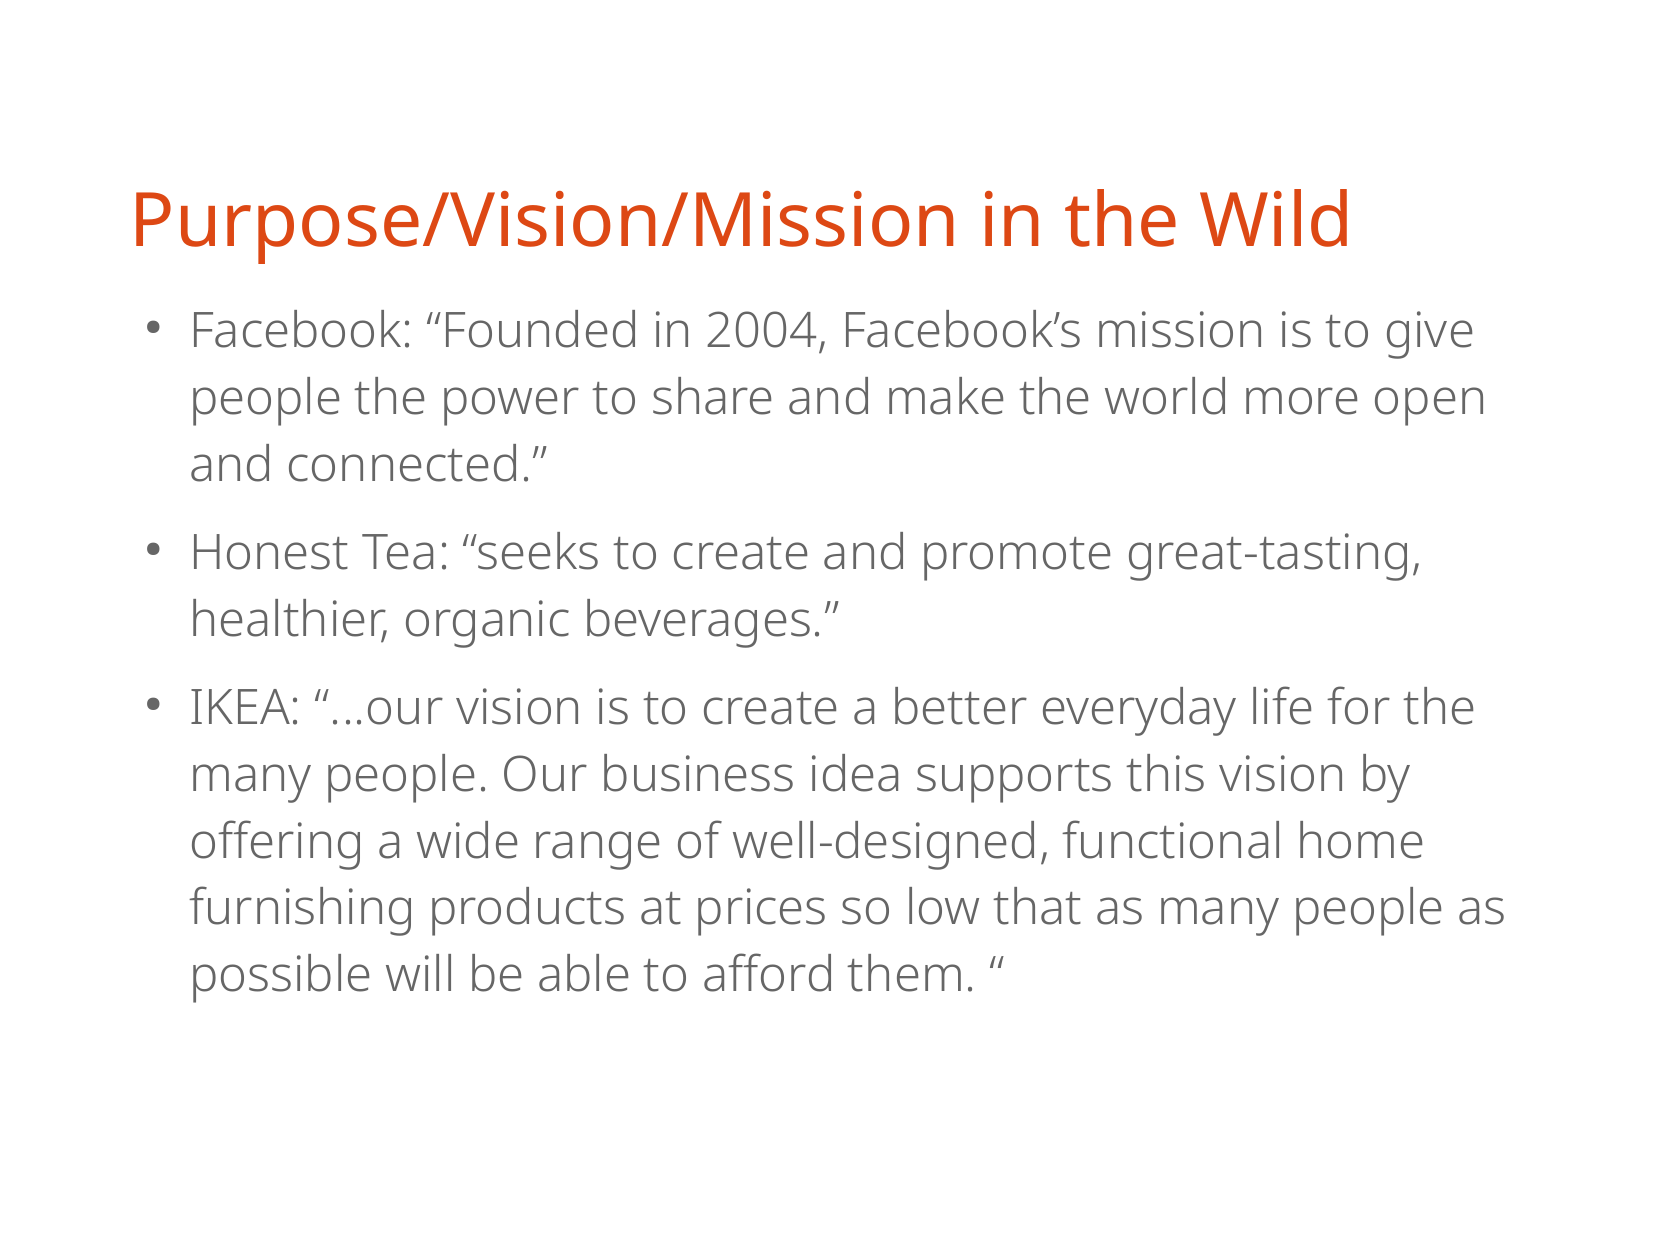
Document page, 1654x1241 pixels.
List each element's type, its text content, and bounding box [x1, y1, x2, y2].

title Purpose/Vision/Mission in the Wild [129, 153, 1518, 281]
list Facebook: “Founded in 2004, Facebook’s mission is to give people the power to share and make the world more open and connected.” Honest Tea: “seeks to create and promote great-tasting, healthier, organic beverages.” IKEA: “...our vision is to create a better everyday life for the many people. Our business idea supports this vision by offering a wide range of well-designed, functional home furnishing products at prices so low that as many people as possible will be able to afford them. “ [129, 295, 1518, 1010]
